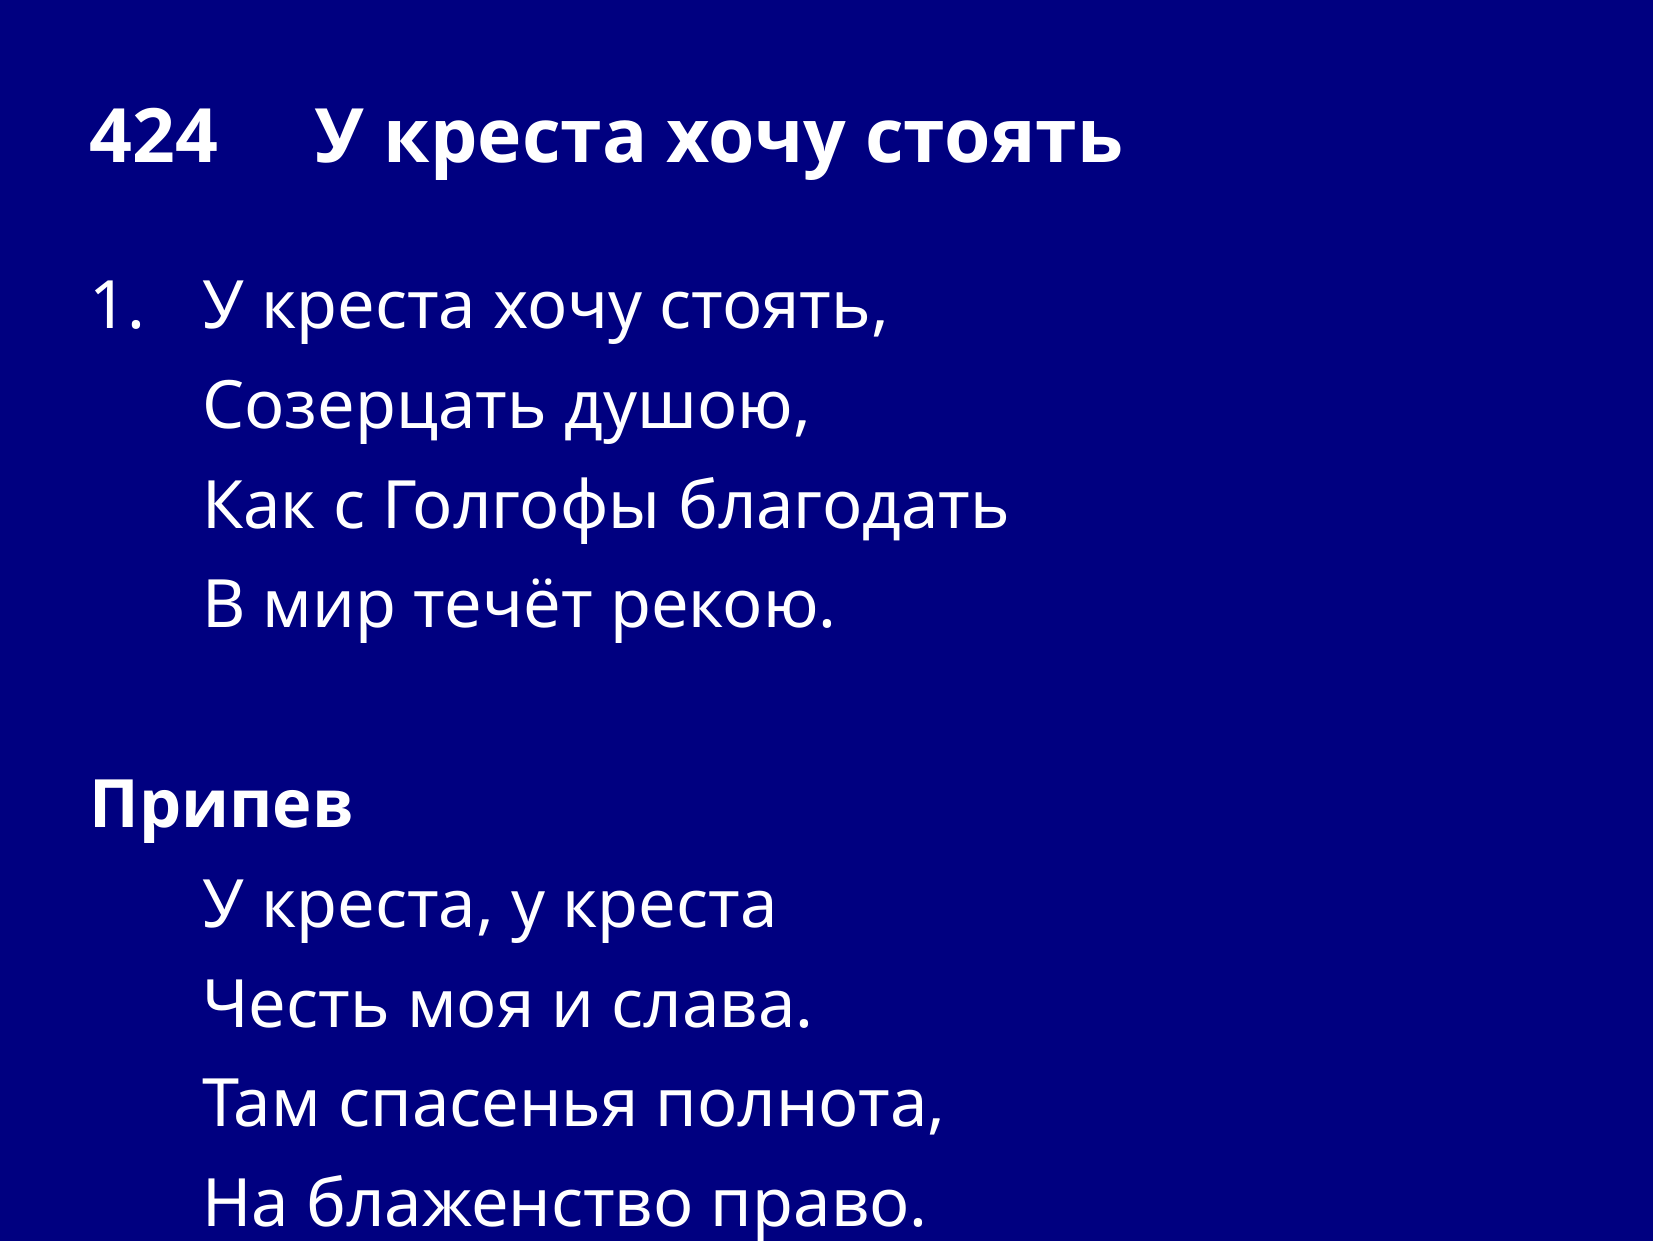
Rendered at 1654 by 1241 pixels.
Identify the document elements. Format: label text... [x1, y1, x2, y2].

text_box 424 У креста хочу стоять [75, 75, 1576, 188]
text_box 1. У креста хочу стоять, Созерцать душою, Как с Голгофы благодать В мир течёт рекою. Припев У креста, у креста Честь моя и слава. Там спасенья полнота, На блаженство право. [75, 188, 1576, 1163]
